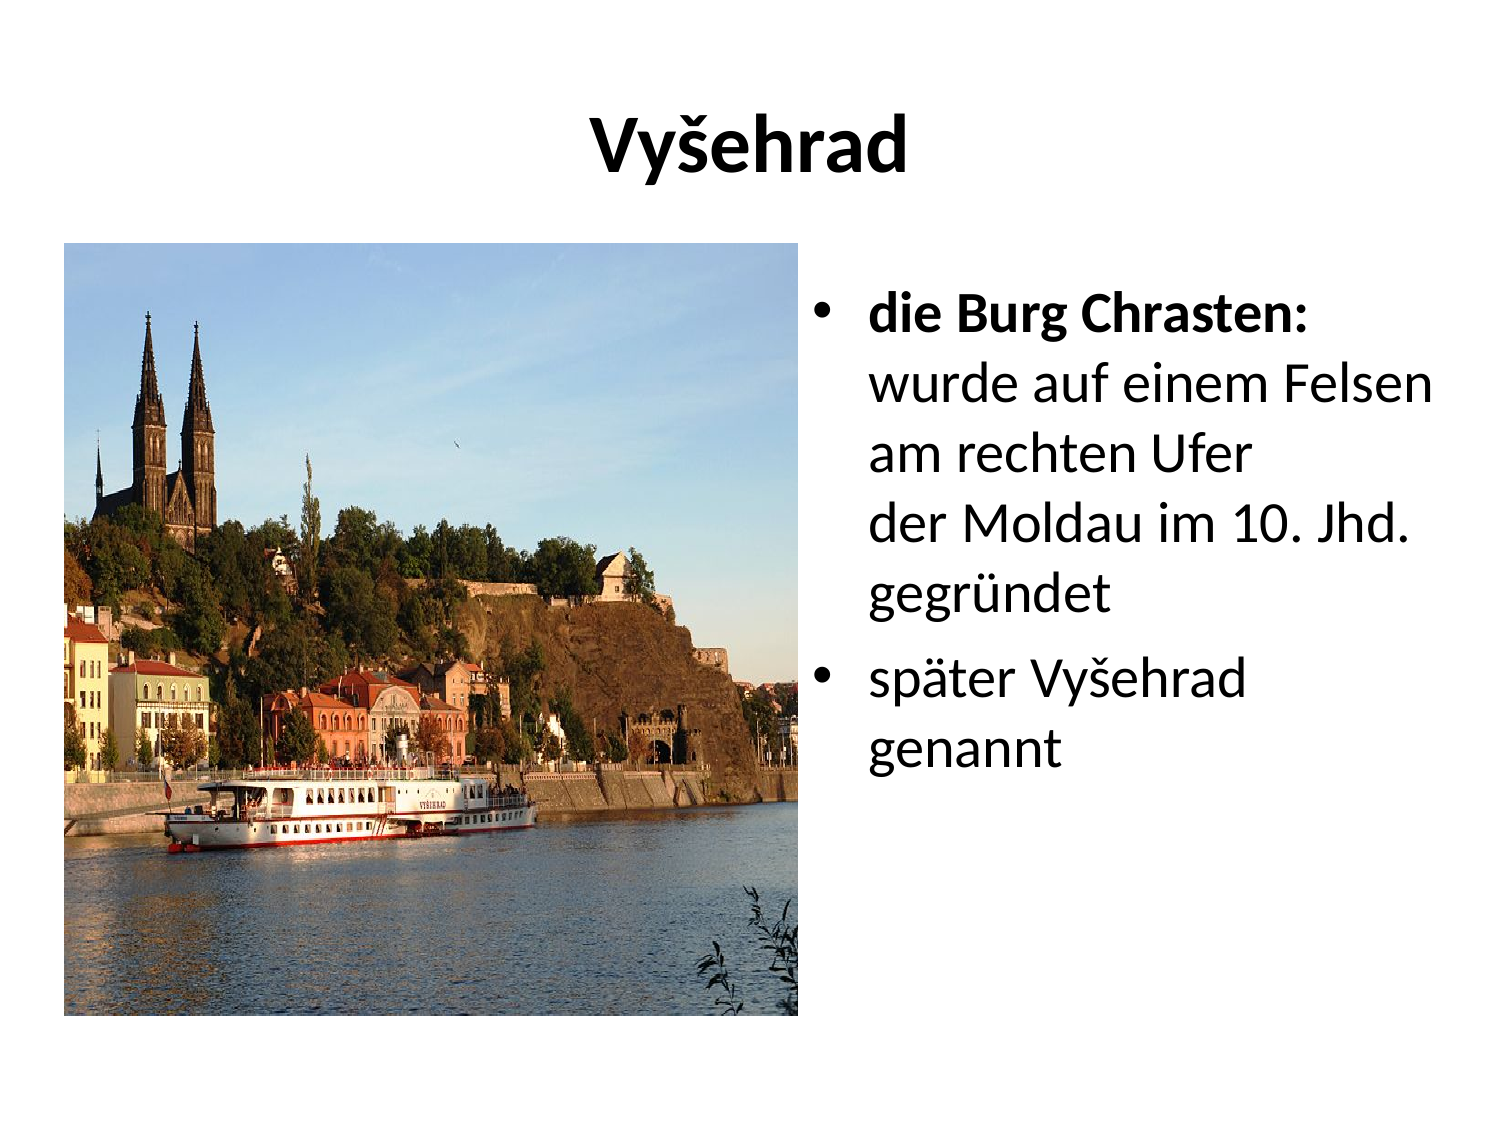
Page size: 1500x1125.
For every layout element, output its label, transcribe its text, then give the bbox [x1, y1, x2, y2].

list die Burg Chrasten: wurde auf einem Felsen am rechten Ufer der Moldau im 10. Jhd. gegründet später Vyšehrad genannt [797, 267, 1460, 1010]
picture [64, 243, 798, 1016]
title Vyšehrad [75, 45, 1426, 233]
